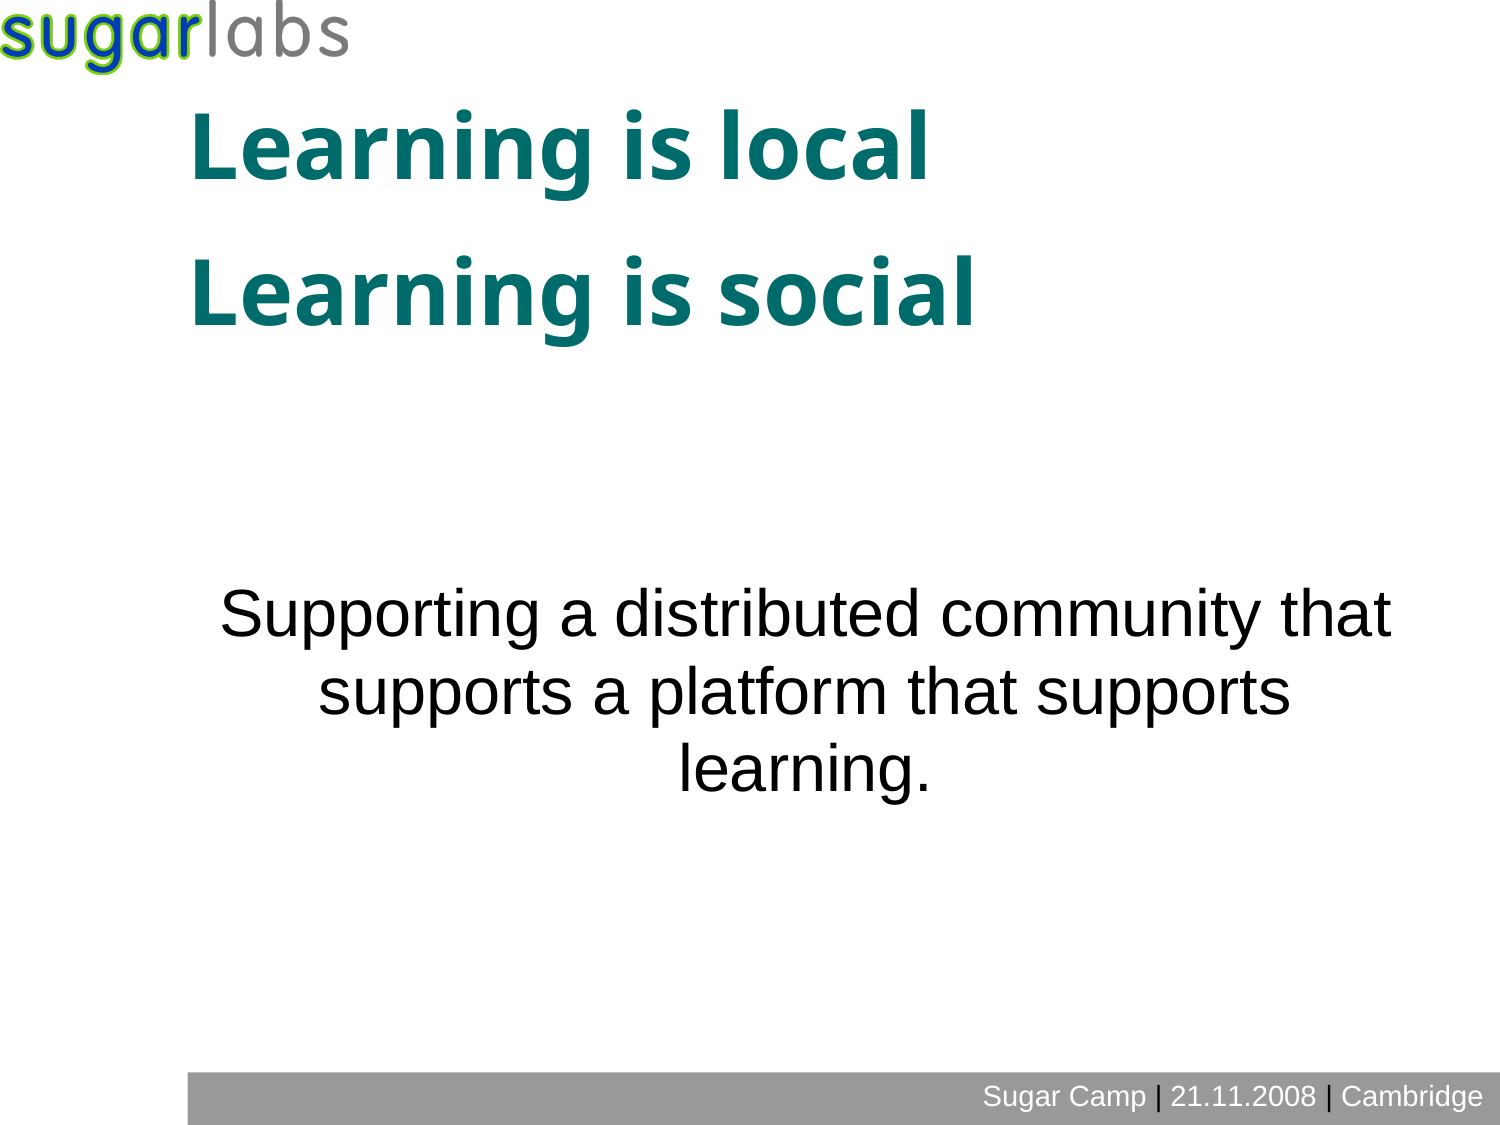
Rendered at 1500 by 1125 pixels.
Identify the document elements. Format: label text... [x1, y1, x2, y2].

subtitle Supporting a distributed community that supports a platform that supports learning. [187, 344, 1425, 1035]
picture [0, 0, 348, 75]
title Learning is local Learning is social [187, 82, 1500, 331]
